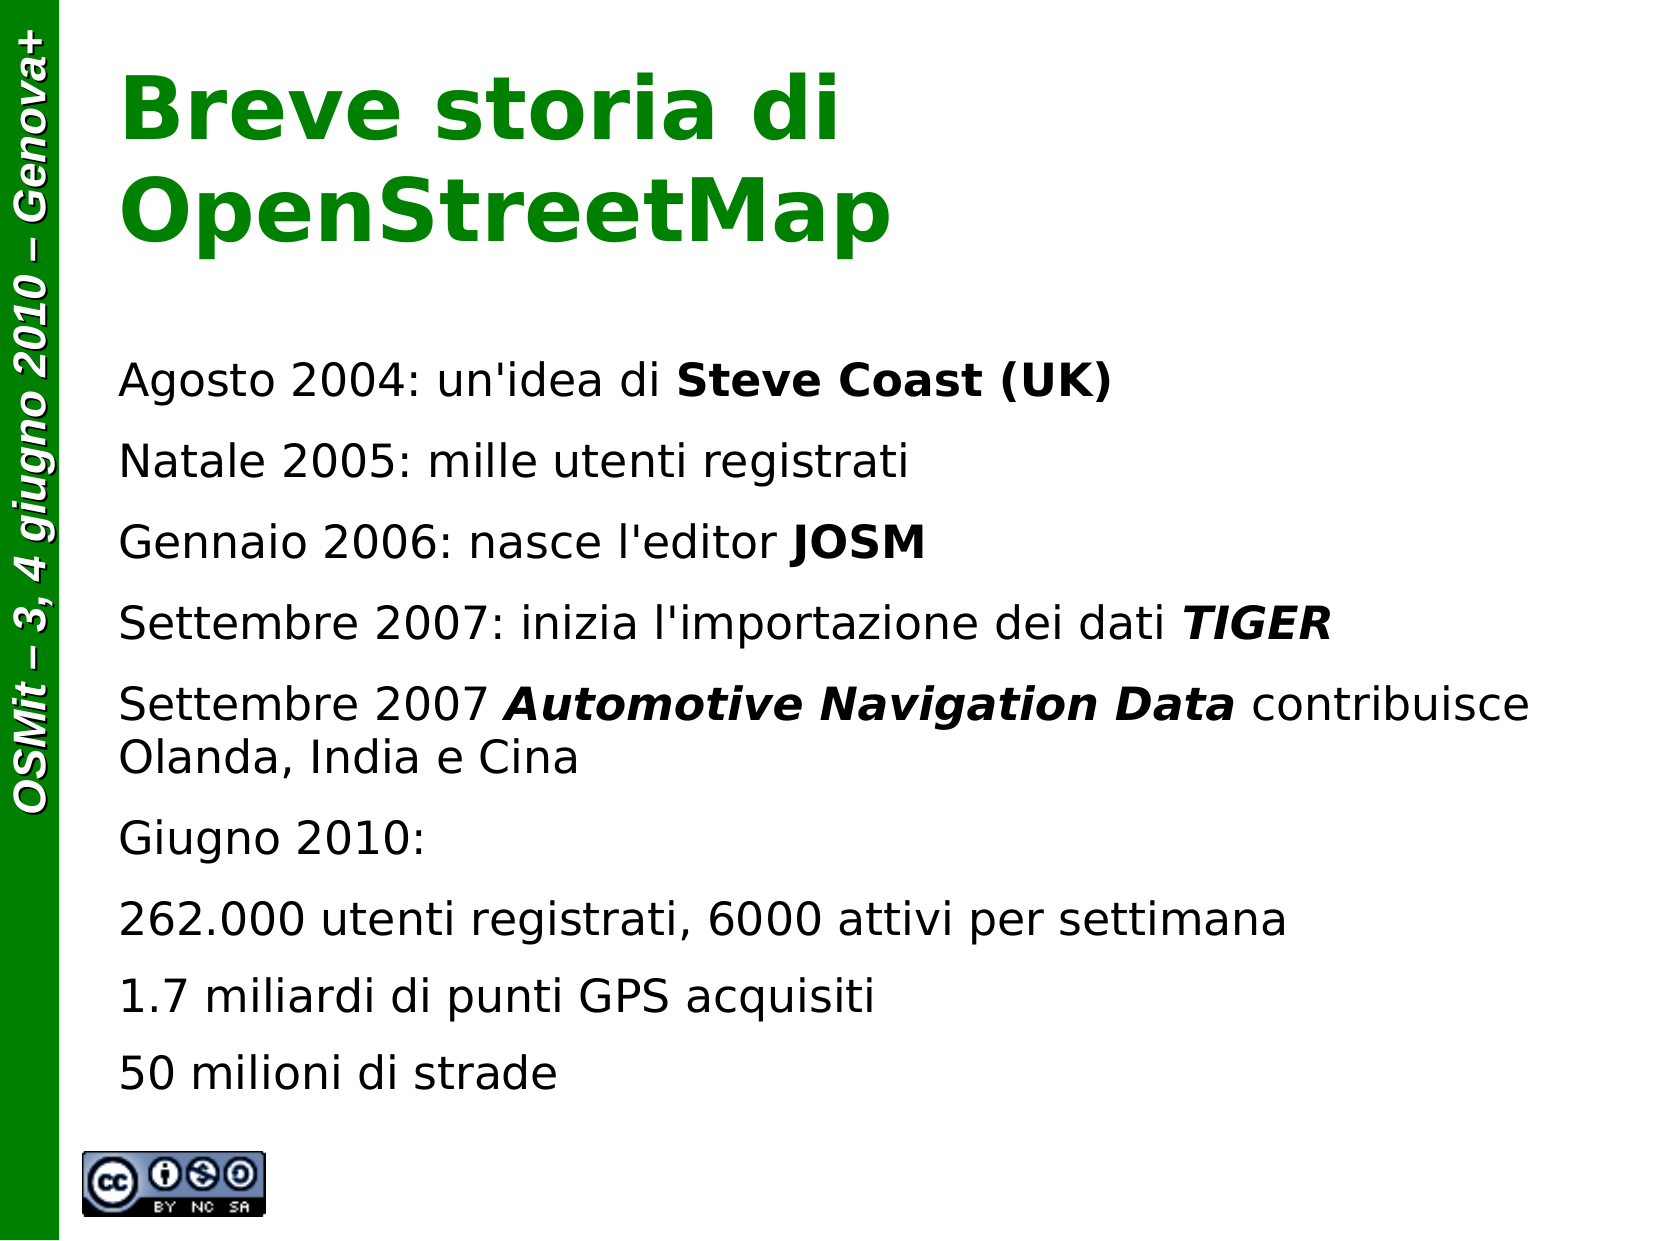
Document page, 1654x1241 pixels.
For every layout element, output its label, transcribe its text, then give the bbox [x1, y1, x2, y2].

list Agosto 2004: un'idea di Steve Coast (UK) Natale 2005: mille utenti registrati Gennaio 2006: nasce l'editor JOSM Settembre 2007: inizia l'importazione dei dati TIGER Settembre 2007 Automotive Navigation Data contribuisce Olanda, India e Cina Giugno 2010: 262.000 utenti registrati, 6000 attivi per settimana 1.7 miliardi di punti GPS acquisiti 50 milioni di strade [118, 354, 1571, 1101]
picture [82, 1151, 266, 1217]
title Breve storia di OpenStreetMap [118, 58, 1394, 263]
